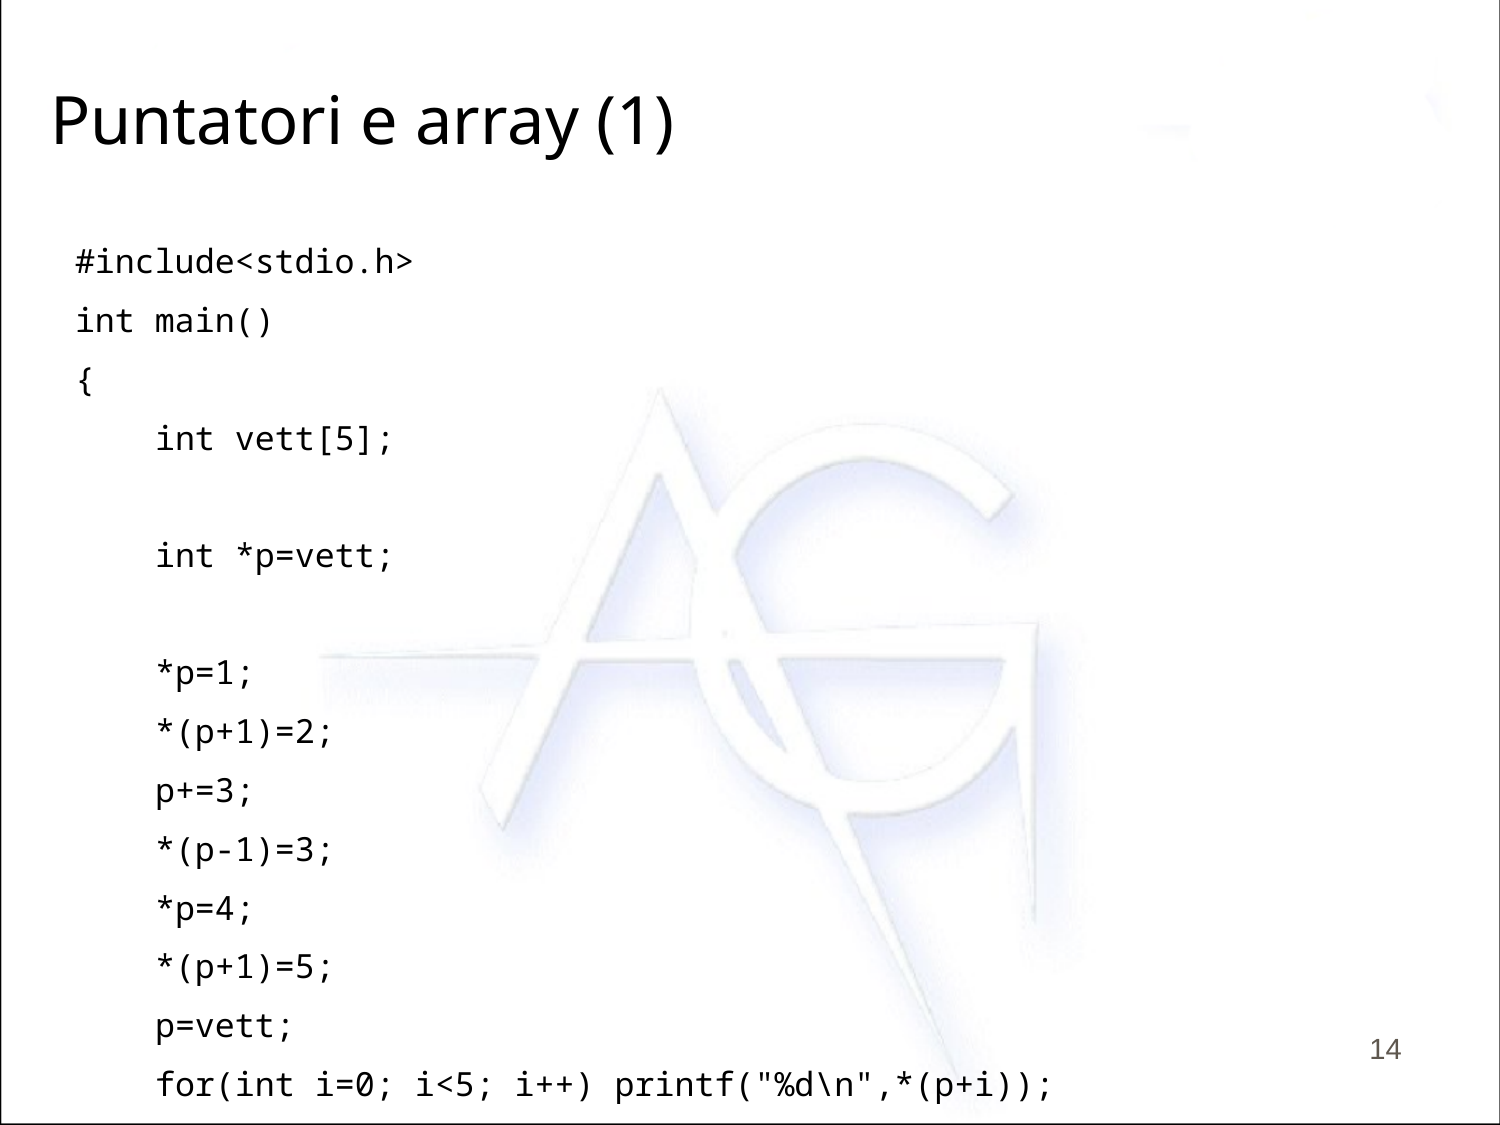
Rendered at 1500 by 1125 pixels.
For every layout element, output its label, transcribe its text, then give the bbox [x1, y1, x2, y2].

list #include<stdio.h> int main() { int vett[5]; int *p=vett; *p=1; *(p+1)=2; p+=3; *(p-1)=3; *p=4; *(p+1)=5; p=vett; for(int i=0; i<5; i++) printf("%d\n",*(p+i)); } [75, 179, 1417, 1055]
picture [0, 0, 1500, 1125]
title Puntatori e array (1) [49, 0, 1438, 238]
